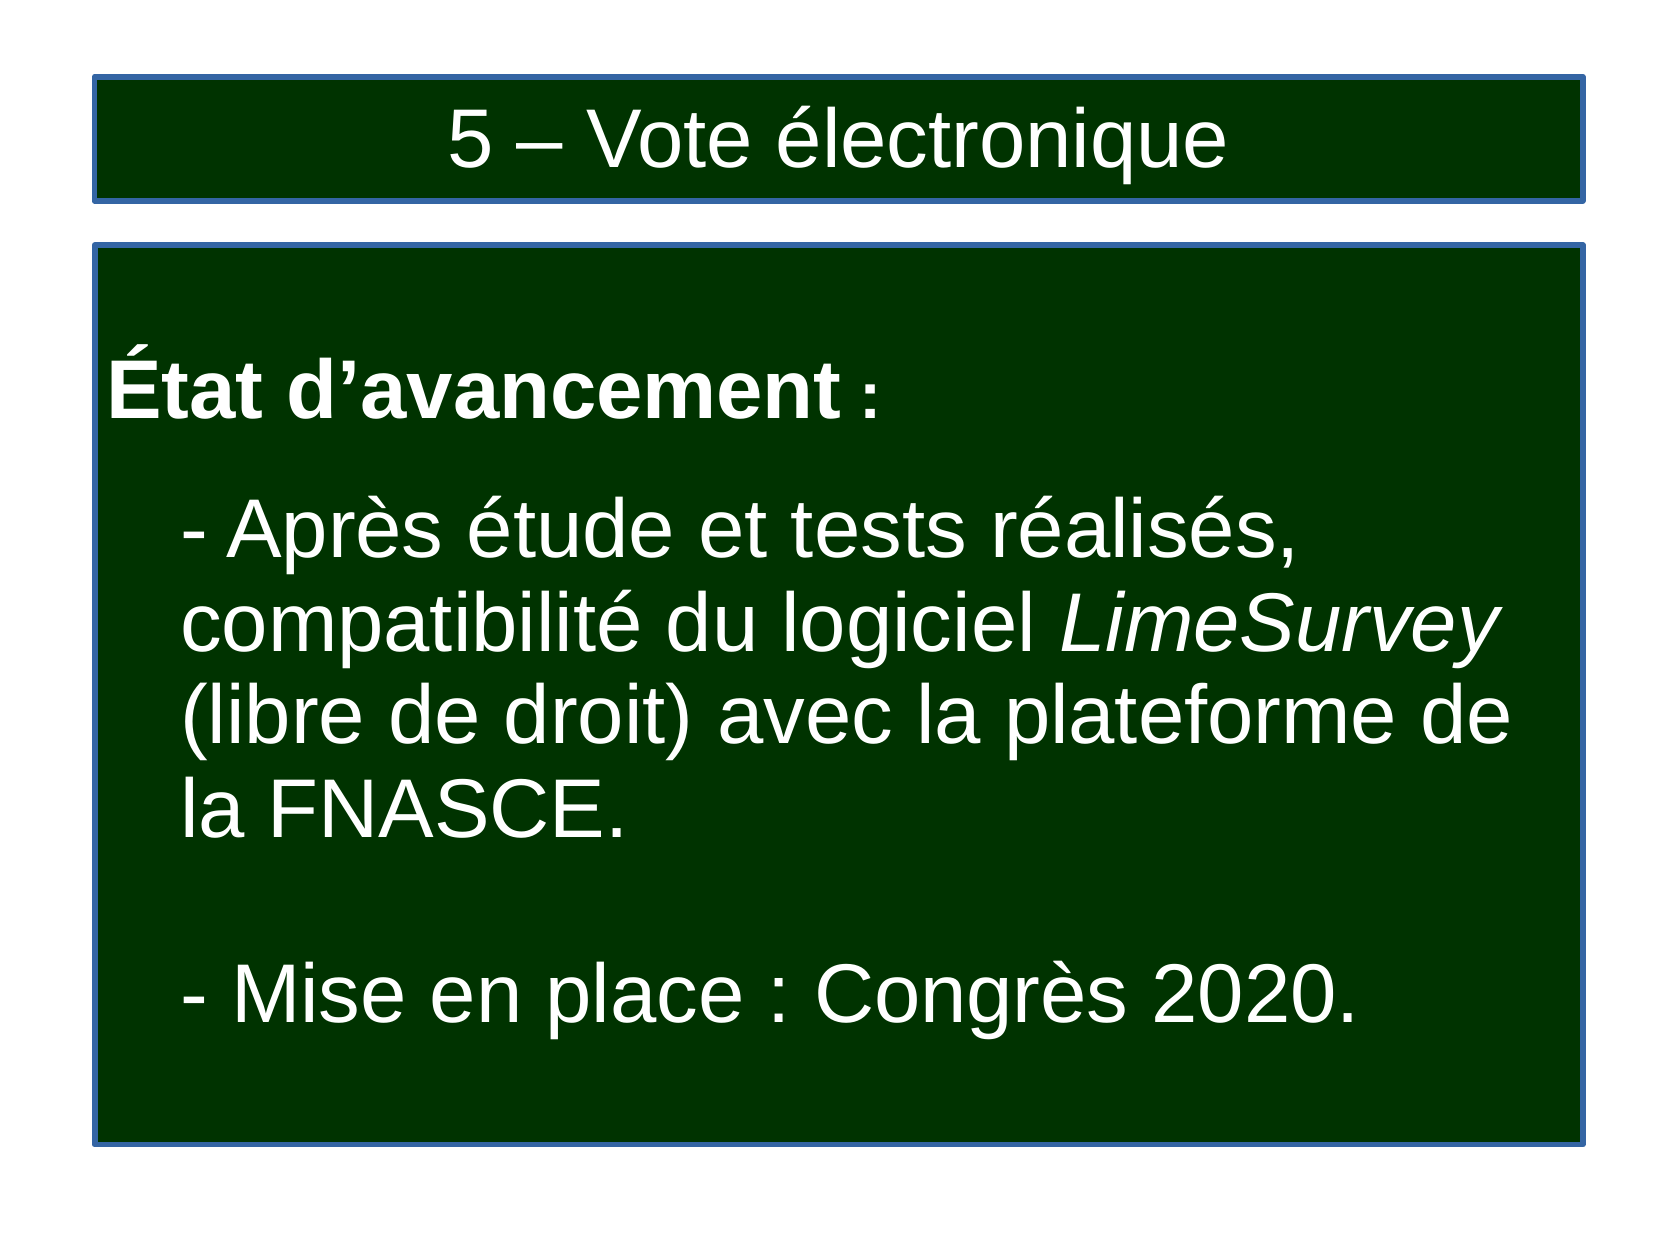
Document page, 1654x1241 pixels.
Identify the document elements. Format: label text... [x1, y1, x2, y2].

text_box État d’avancement : [91, 335, 1040, 537]
title 5 – Vote électronique [94, 76, 1583, 201]
text_box - Après étude et tests réalisés, compatibilité du logiciel LimeSurvey (libre de droit) avec la plateforme de la FNASCE. - Mise en place : Congrès 2020. [165, 475, 1549, 1049]
title [94, 245, 1583, 1145]
